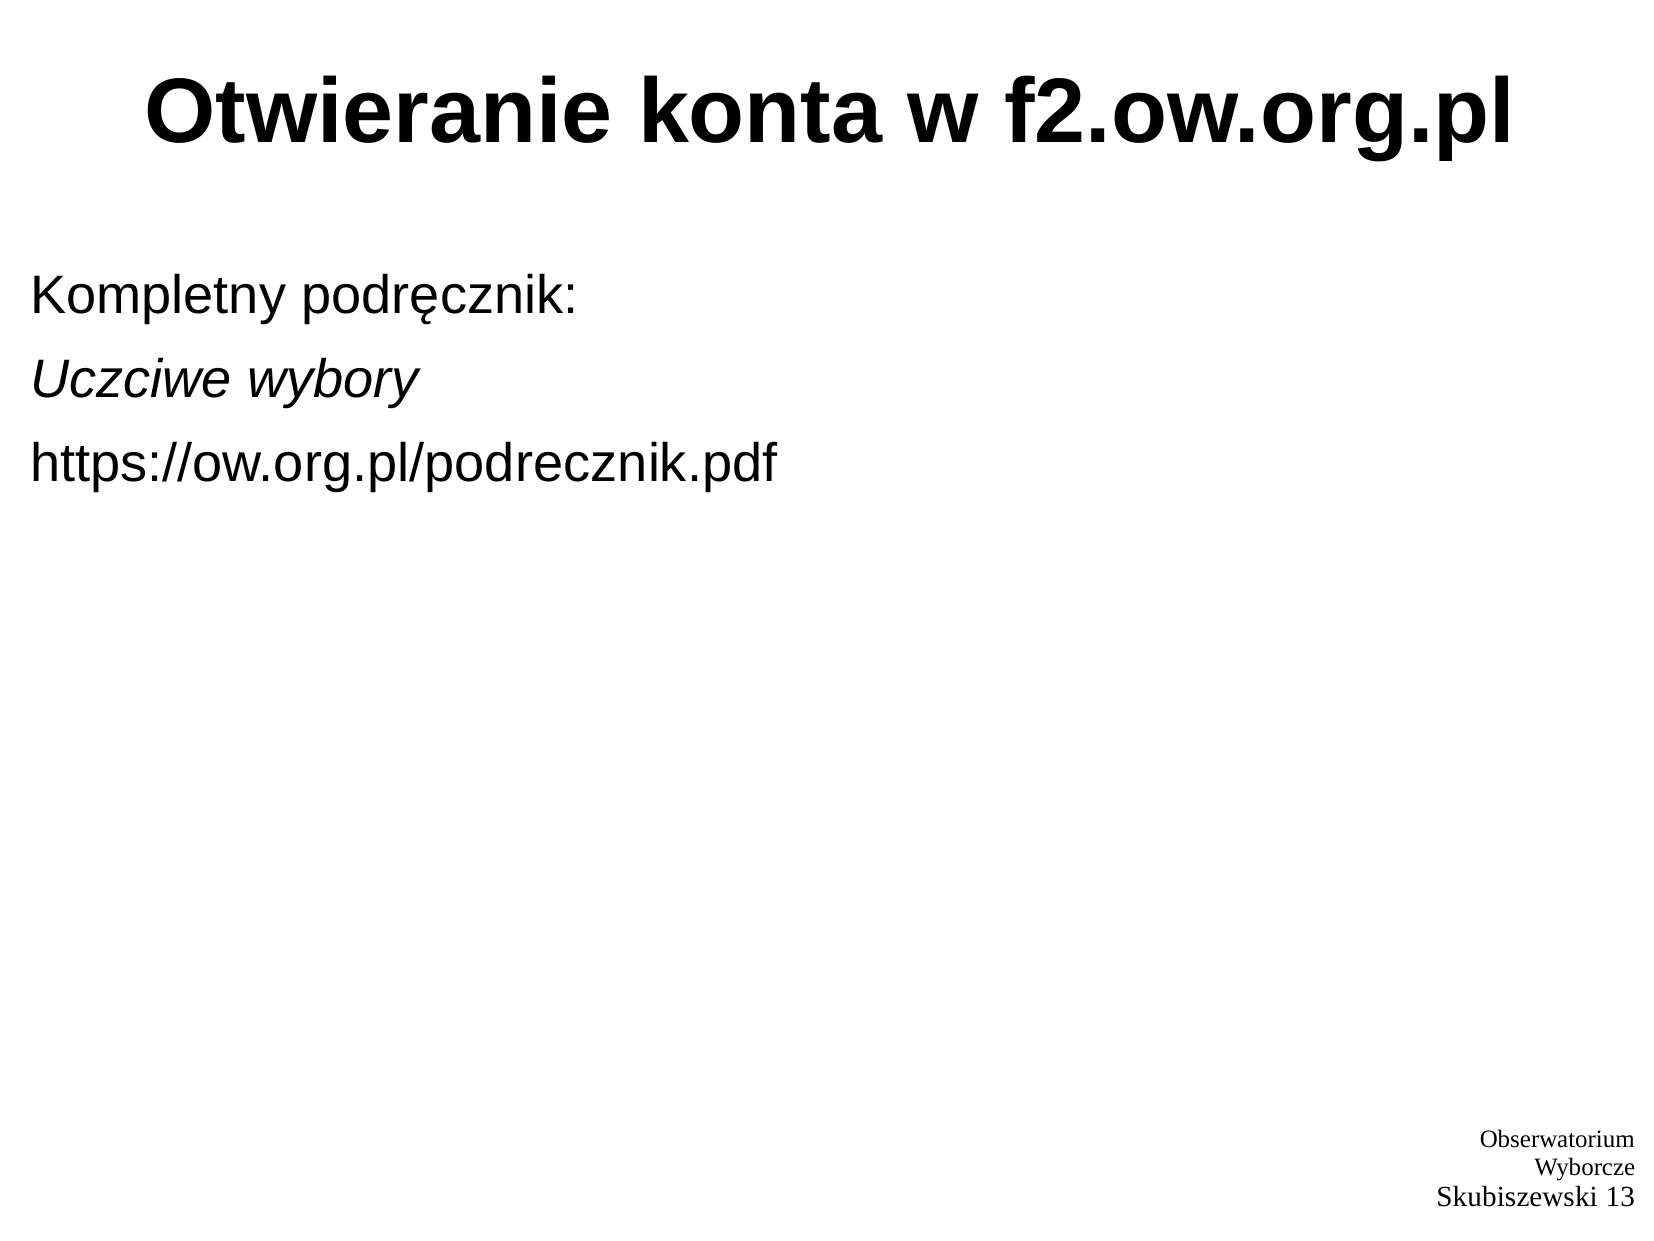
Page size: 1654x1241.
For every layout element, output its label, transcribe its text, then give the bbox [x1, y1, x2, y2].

list Kompletny podręcznik: Uczciwe wybory https://ow.org.pl/podrecznik.pdf [30, 180, 1583, 1156]
title Otwieranie konta w f2.ow.org.pl [86, 60, 1575, 180]
